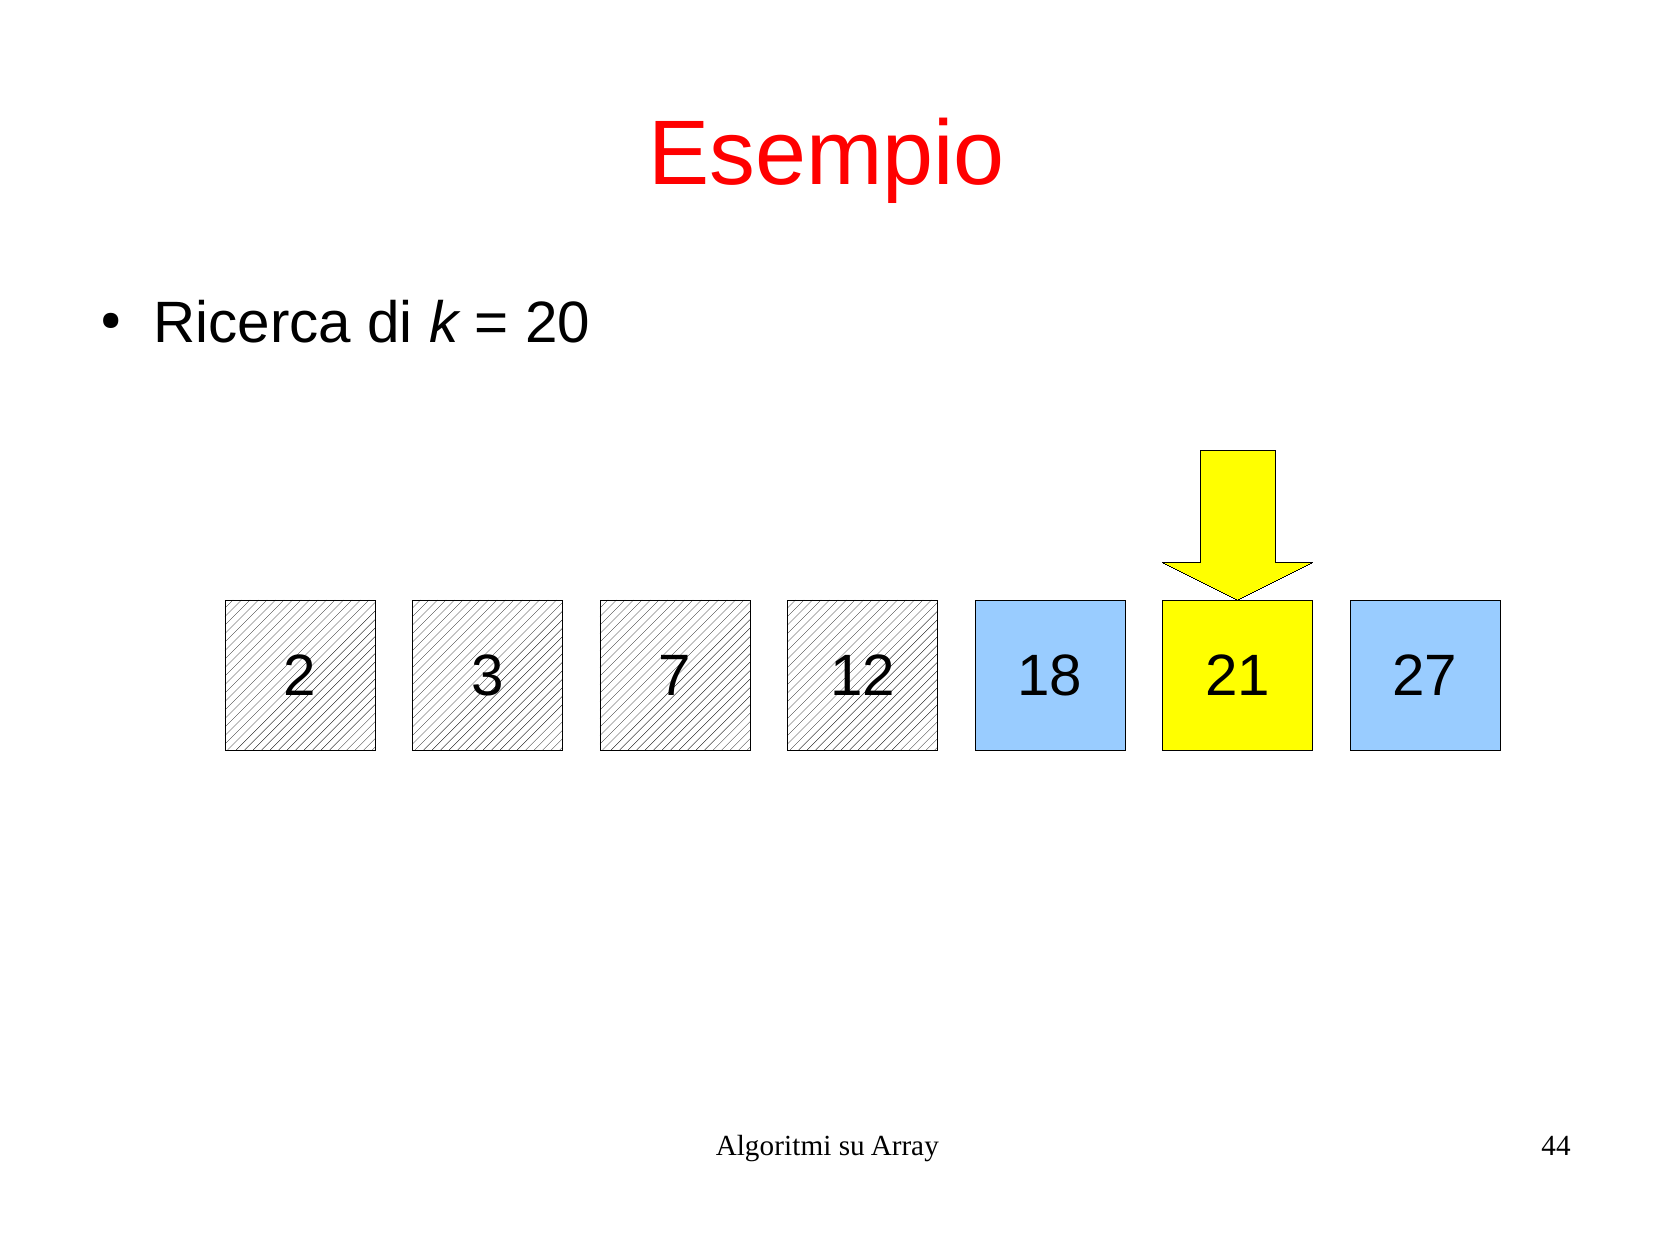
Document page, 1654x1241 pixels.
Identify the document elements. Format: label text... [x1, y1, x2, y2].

title Esempio [82, 49, 1571, 257]
text_box 18 [975, 600, 1126, 751]
text_box 7 [600, 600, 751, 751]
text_box 3 [412, 600, 563, 751]
text_box 12 [787, 600, 938, 751]
text_box [1162, 450, 1313, 601]
text_box 2 [225, 600, 376, 751]
text_box 21 [1162, 600, 1313, 751]
list Ricerca di k = 20 [82, 290, 1571, 1088]
text_box 27 [1350, 600, 1501, 751]
